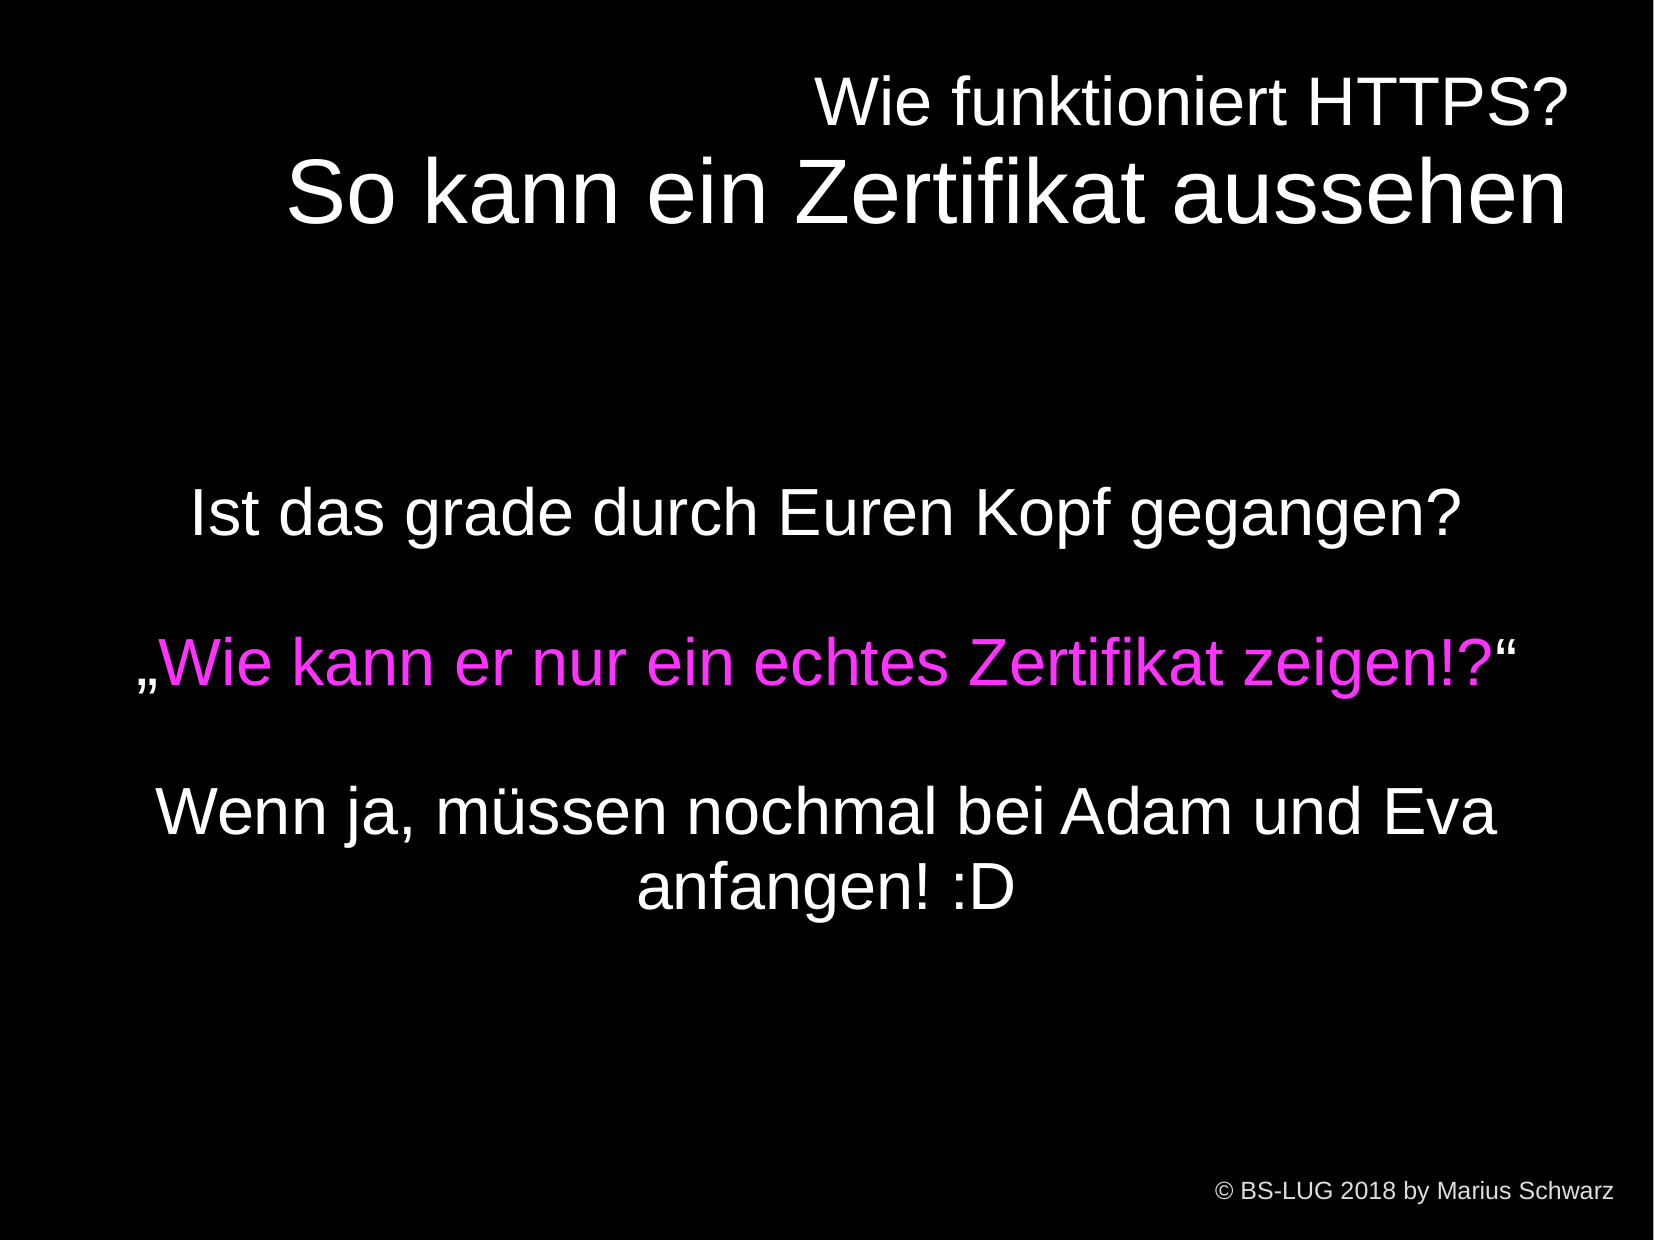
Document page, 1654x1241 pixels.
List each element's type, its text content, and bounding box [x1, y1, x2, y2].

text_box © BS-LUG 2018 by Marius Schwarz [1133, 1169, 1630, 1213]
subtitle Ist das grade durch Euren Kopf gegangen? „Wie kann er nur ein echtes Zertifikat zeigen!?“ Wenn ja, müssen nochmal bei Adam und Eva anfangen! :D [82, 290, 1571, 1109]
title Wie funktioniert HTTPS? So kann ein Zertifikat aussehen [82, 49, 1571, 257]
